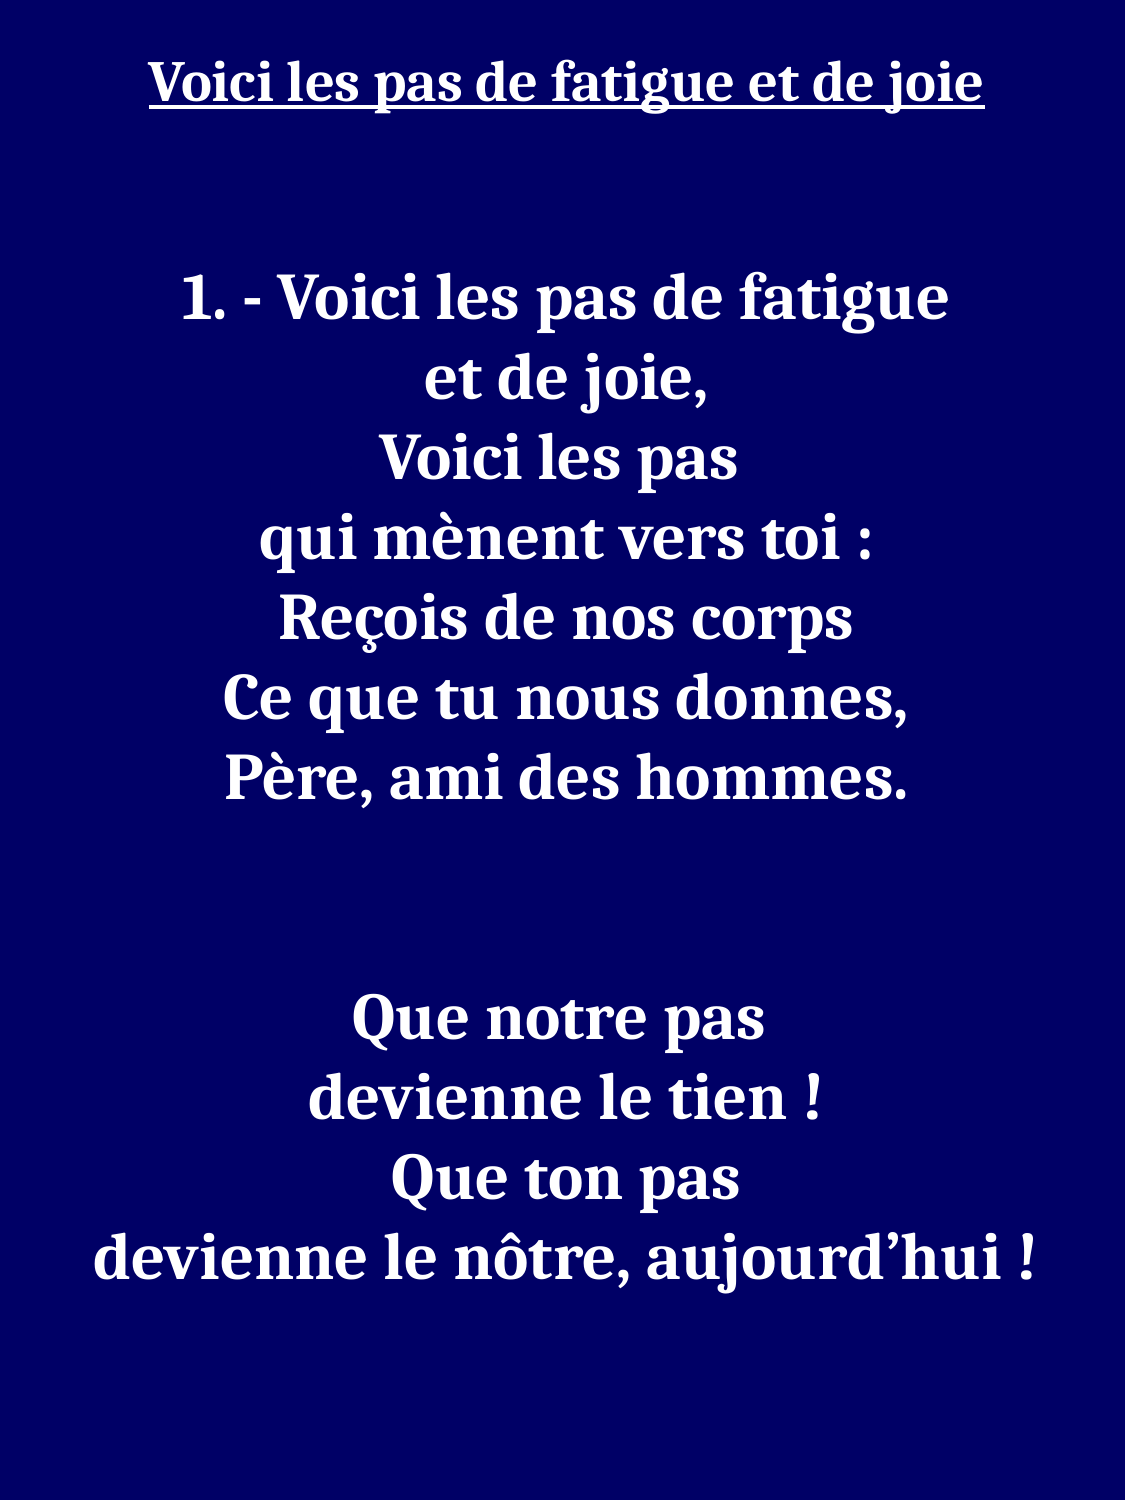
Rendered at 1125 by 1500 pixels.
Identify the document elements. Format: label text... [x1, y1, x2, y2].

text_box Voici les pas de fatigue et de joie 1. - Voici les pas de fatigue et de joie, Voici les pas qui mènent vers toi : Reçois de nos corps Ce que tu nous donnes, Père, ami des hommes. Que notre pas devienne le tien ! Que ton pas devienne le nôtre, aujourd’hui ! [35, 35, 1099, 1385]
